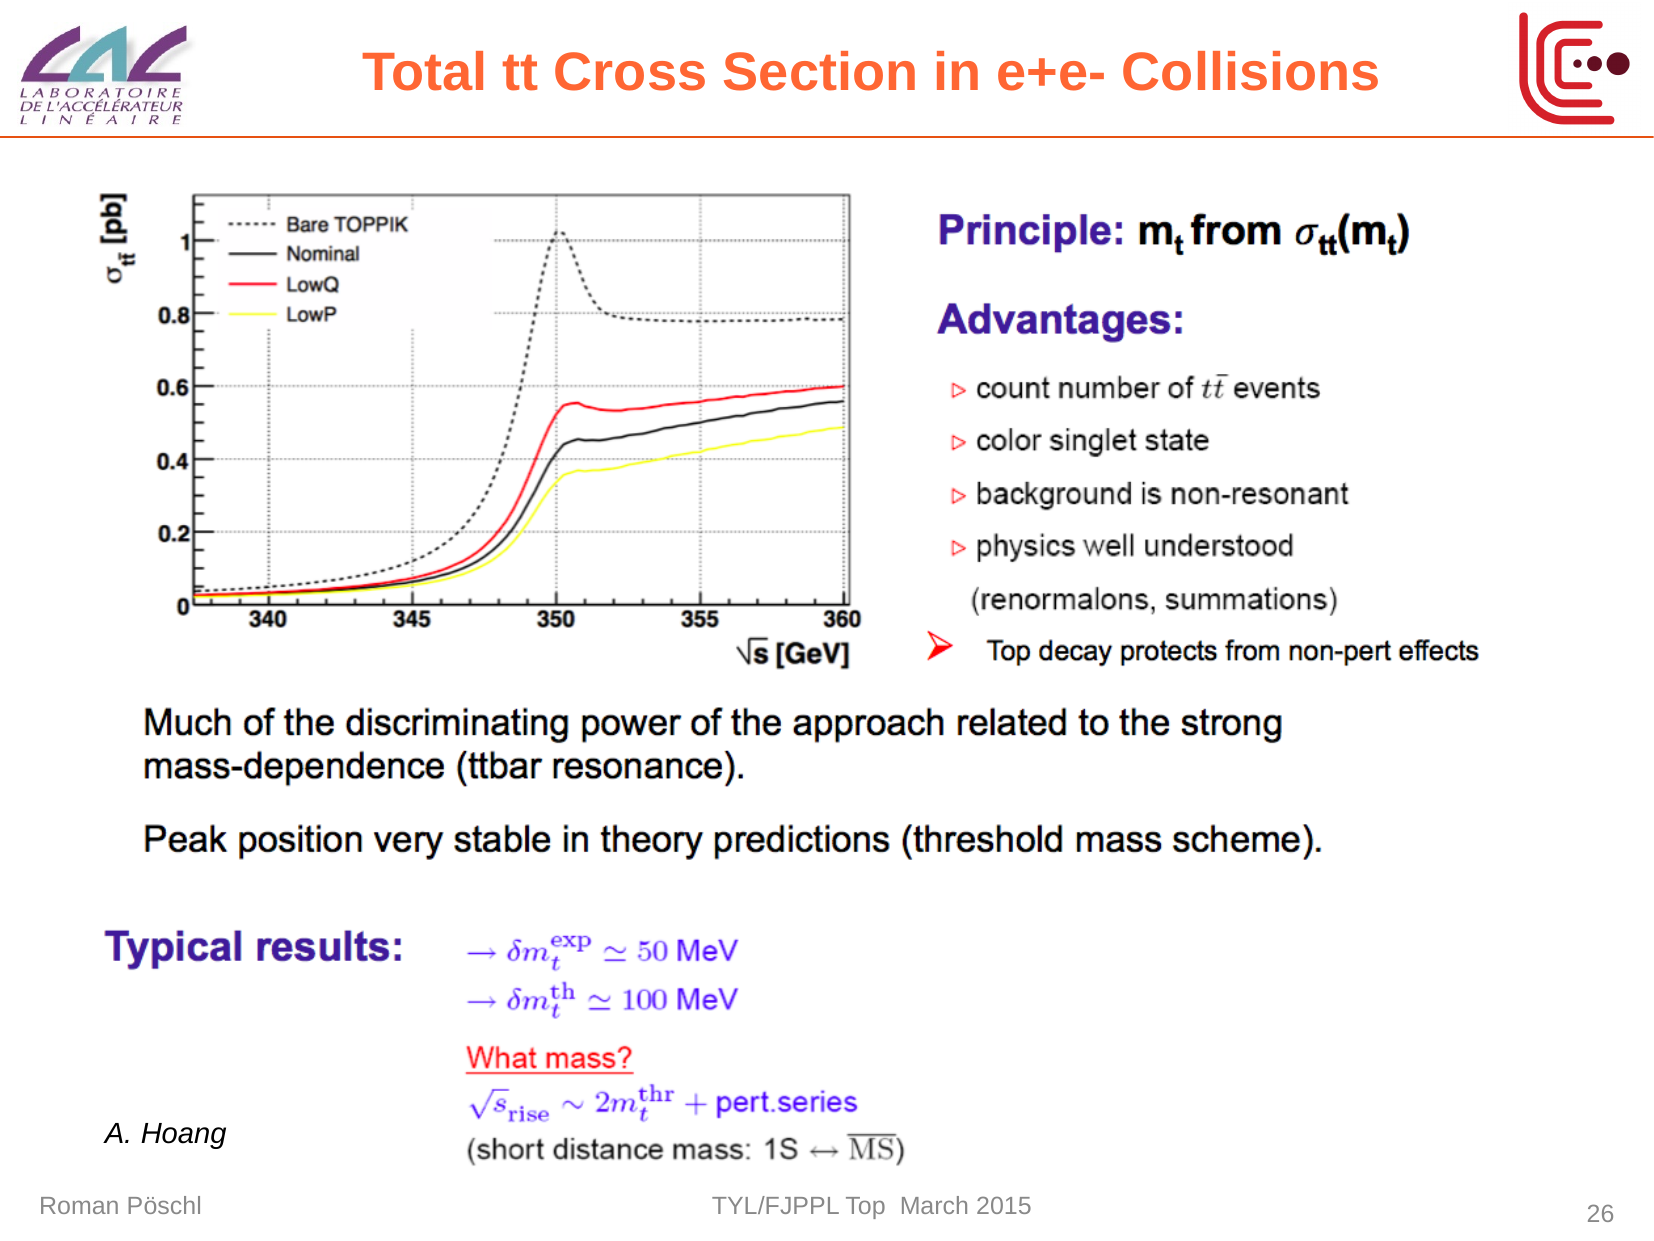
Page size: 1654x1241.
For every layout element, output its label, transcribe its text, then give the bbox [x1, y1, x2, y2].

picture [23, 154, 1653, 1184]
picture [1508, 2, 1641, 135]
title Total tt Cross Section in e+e- Collisions [128, 29, 1617, 113]
picture [17, 22, 199, 127]
text_box A. Hoang [90, 1110, 254, 1159]
